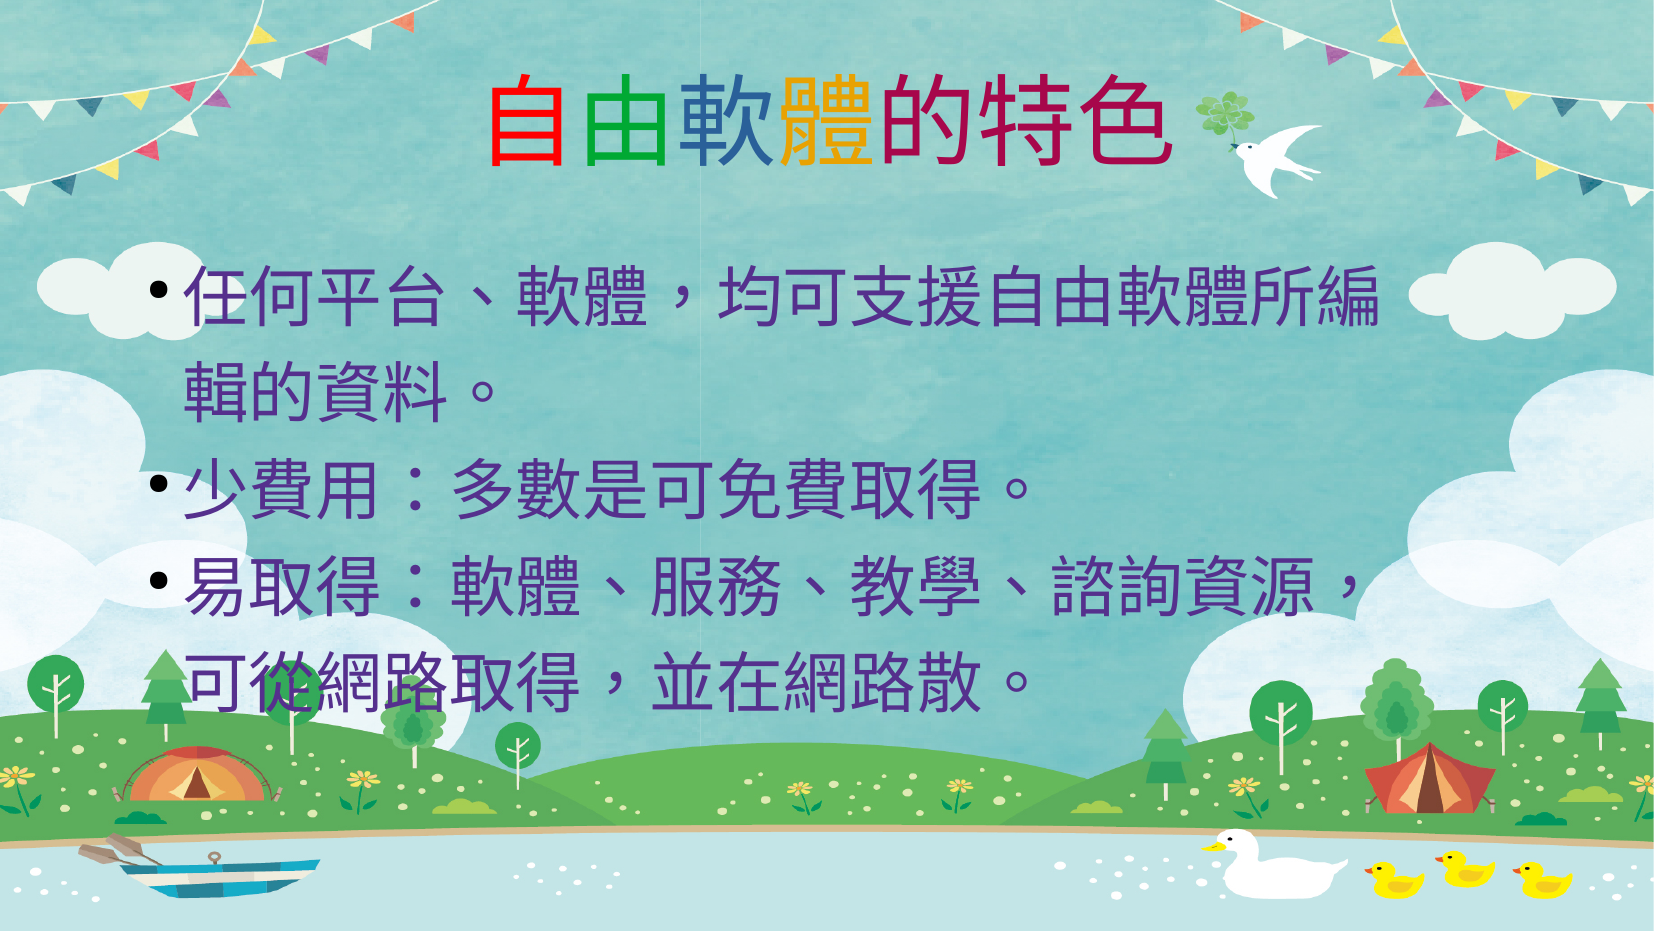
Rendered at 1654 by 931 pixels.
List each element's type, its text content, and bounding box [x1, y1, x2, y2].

list 任何平台、軟體，均可支援自由軟體所編輯的資料。 少費用：多數是可免費取得。 易取得：軟體、服務、教學、諮詢資源，可從網路取得，並在網路散。 [132, 236, 1465, 931]
title 自由軟體的特色 [82, 37, 1571, 193]
picture [0, 0, 1654, 931]
